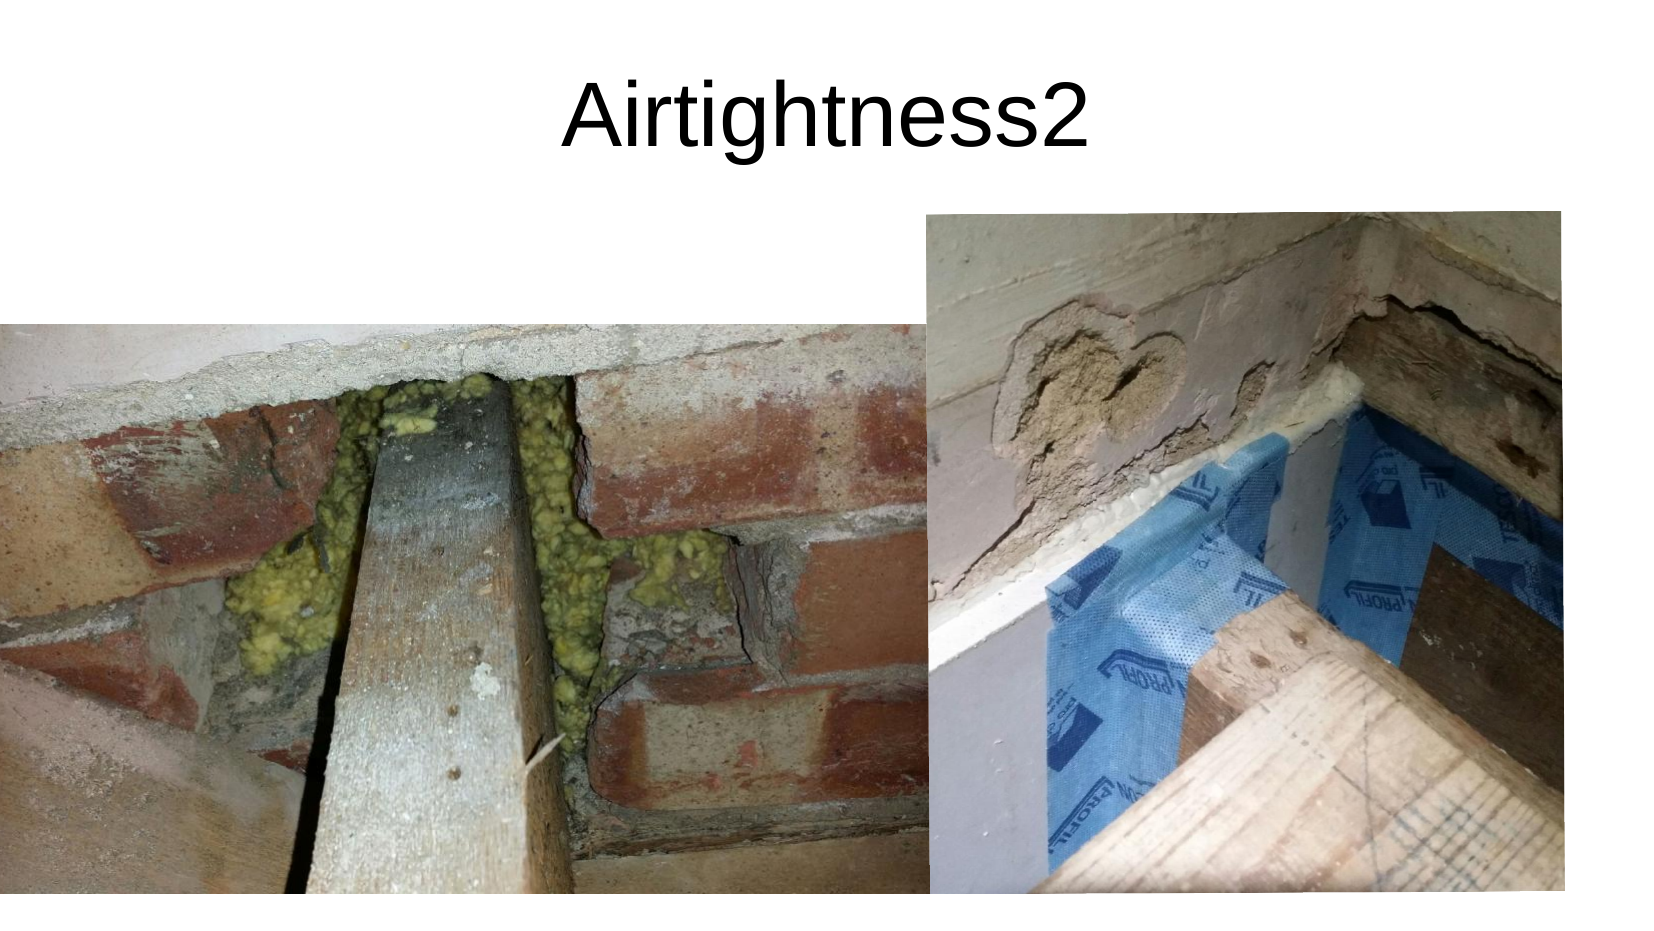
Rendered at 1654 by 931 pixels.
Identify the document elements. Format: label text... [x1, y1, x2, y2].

title Airtightness2 [82, 37, 1571, 193]
picture [0, 211, 1565, 894]
